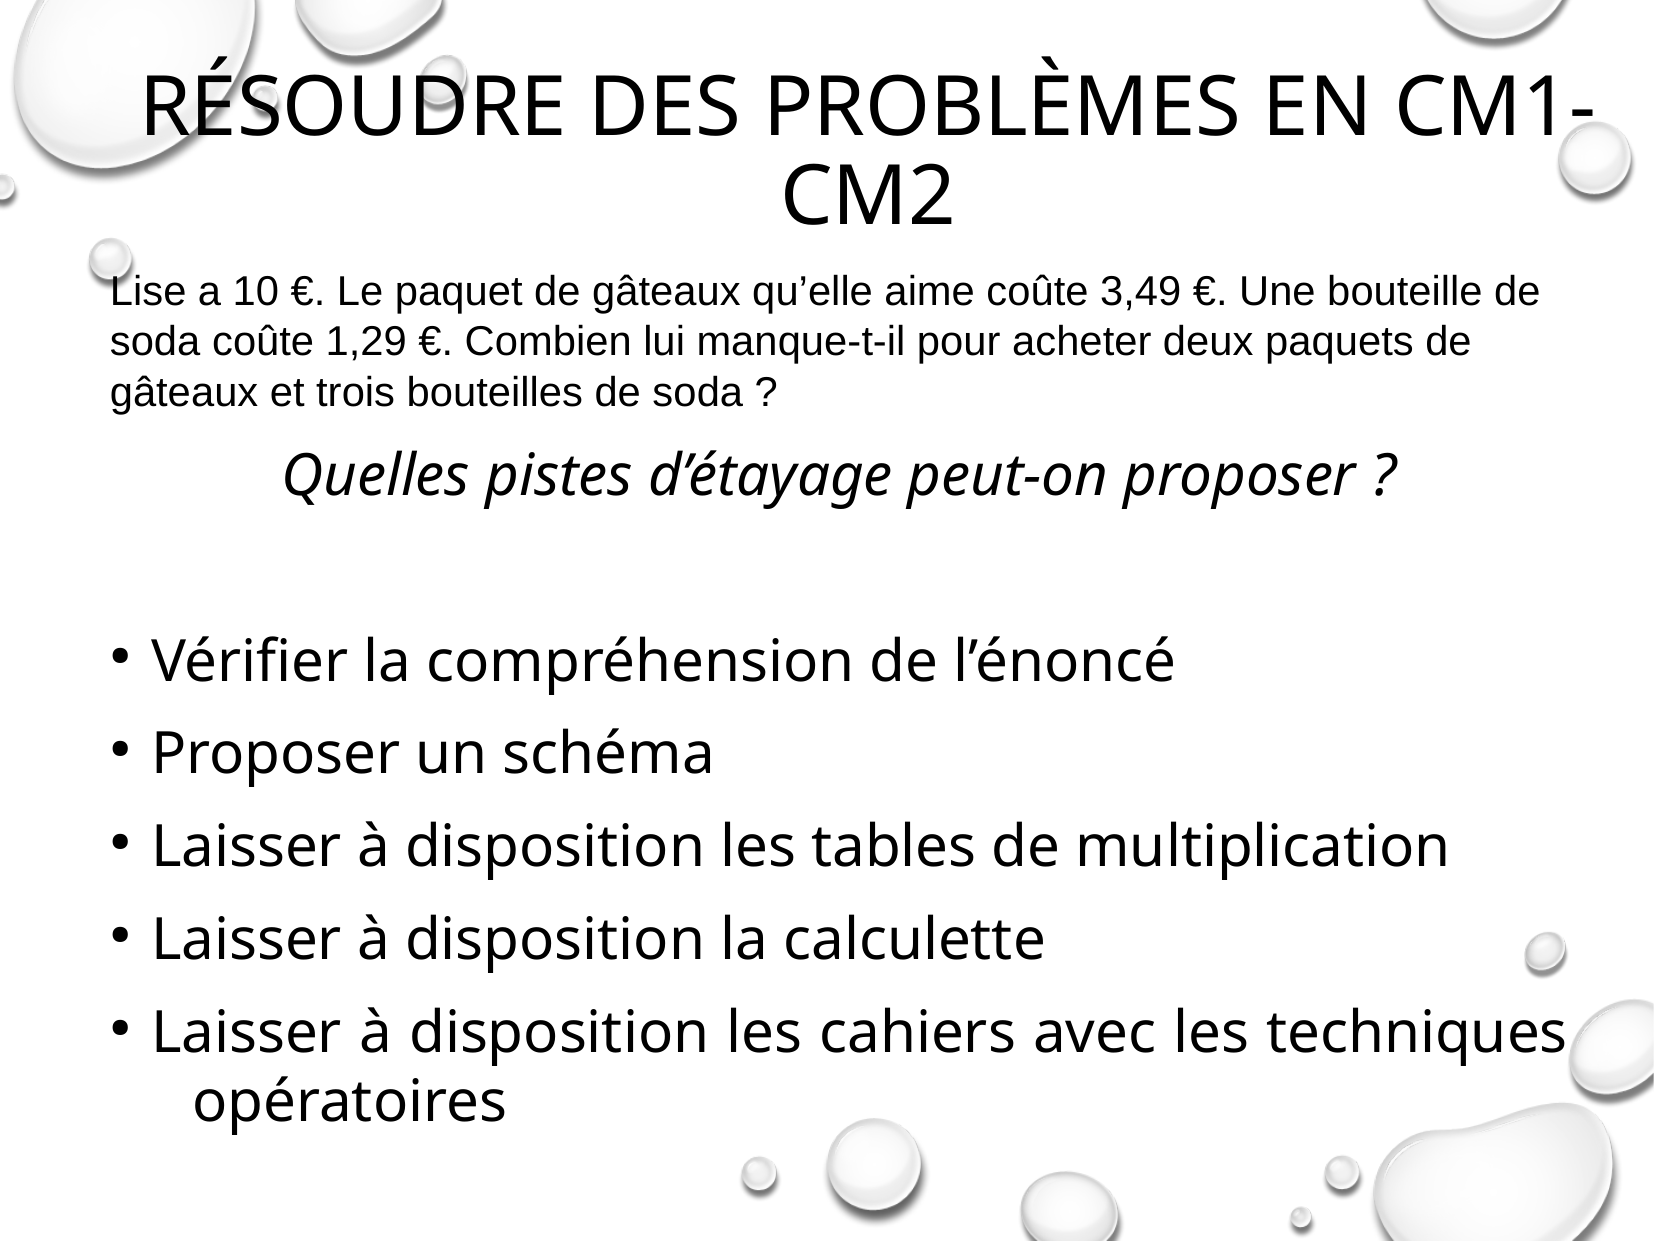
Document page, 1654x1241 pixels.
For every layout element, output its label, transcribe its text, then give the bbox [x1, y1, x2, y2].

title Résoudre des problèmes en CM1-CM2 [124, 49, 1613, 257]
picture [0, 0, 1654, 1241]
list Lise a 10 €. Le paquet de gâteaux qu’elle aime coûte 3,49 €. Une bouteille de soda coûte 1,29 €. Combien lui manque-t-il pour acheter deux paquets de gâteaux et trois bouteilles de soda ? Quelles pistes d’étayage peut-on proposer ? Vérifier la compréhension de l’énoncé Proposer un schéma Laisser à disposition les tables de multiplication Laisser à disposition la calculette Laisser à disposition les cahiers avec les techniques opératoires [94, 256, 1584, 1161]
